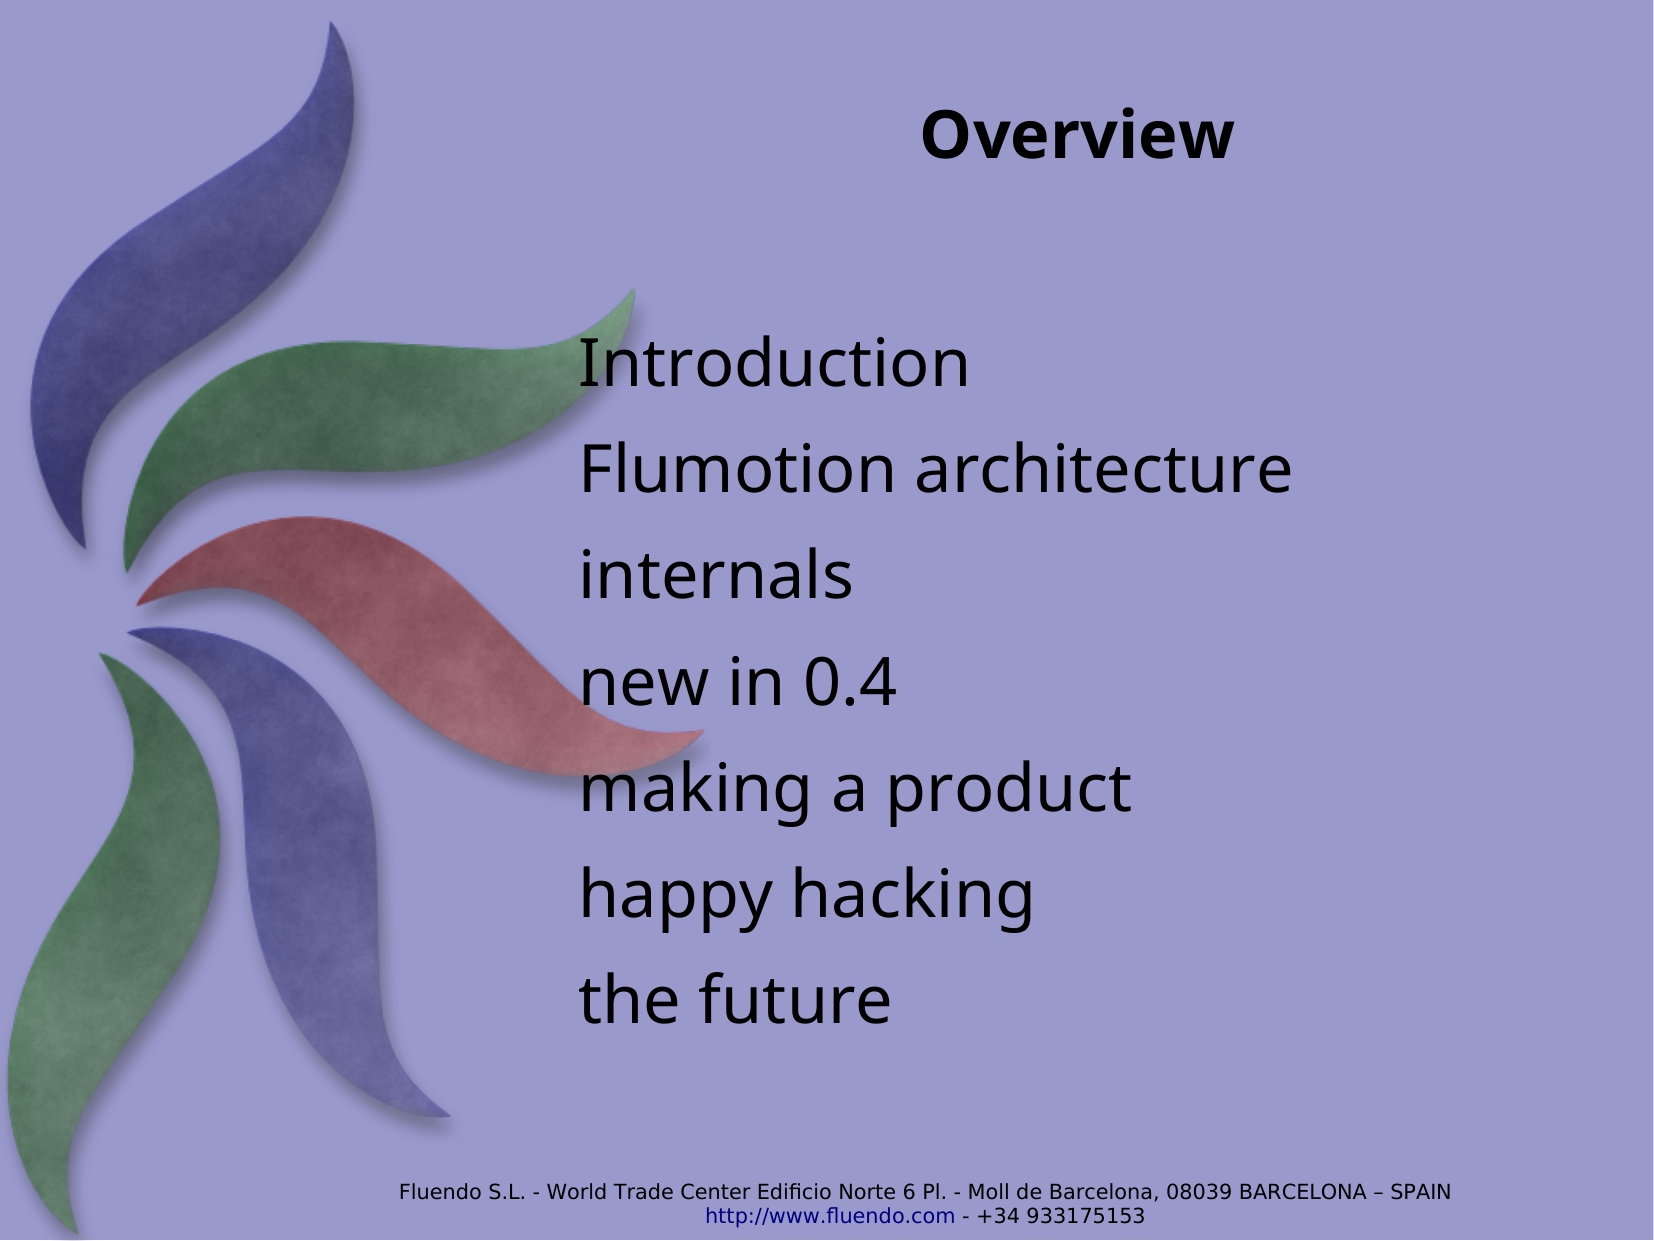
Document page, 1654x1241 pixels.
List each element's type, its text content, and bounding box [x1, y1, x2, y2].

list Introduction Flumotion architecture internals new in 0.4 making a product happy hacking the future [560, 236, 1595, 1123]
picture [0, 0, 711, 1241]
title Overview [560, 58, 1595, 207]
